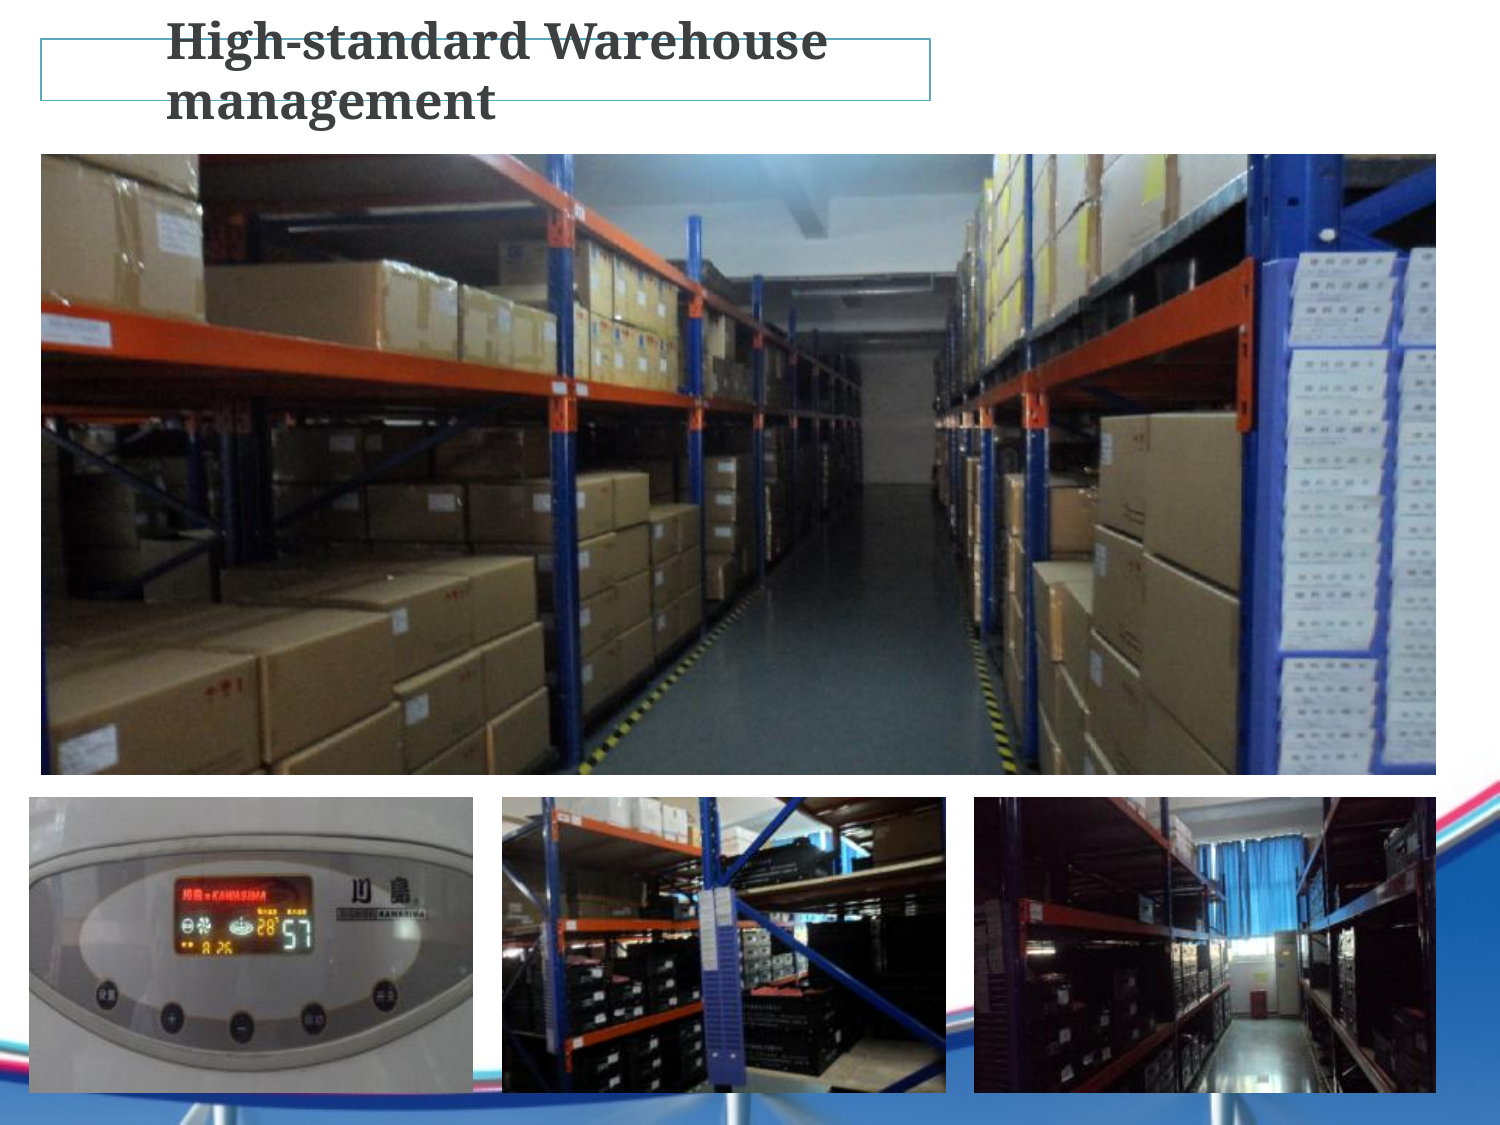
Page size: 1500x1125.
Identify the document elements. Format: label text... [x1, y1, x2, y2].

text_box High-standard Warehouse management [51, 1, 946, 137]
picture [0, 0, 1500, 1125]
